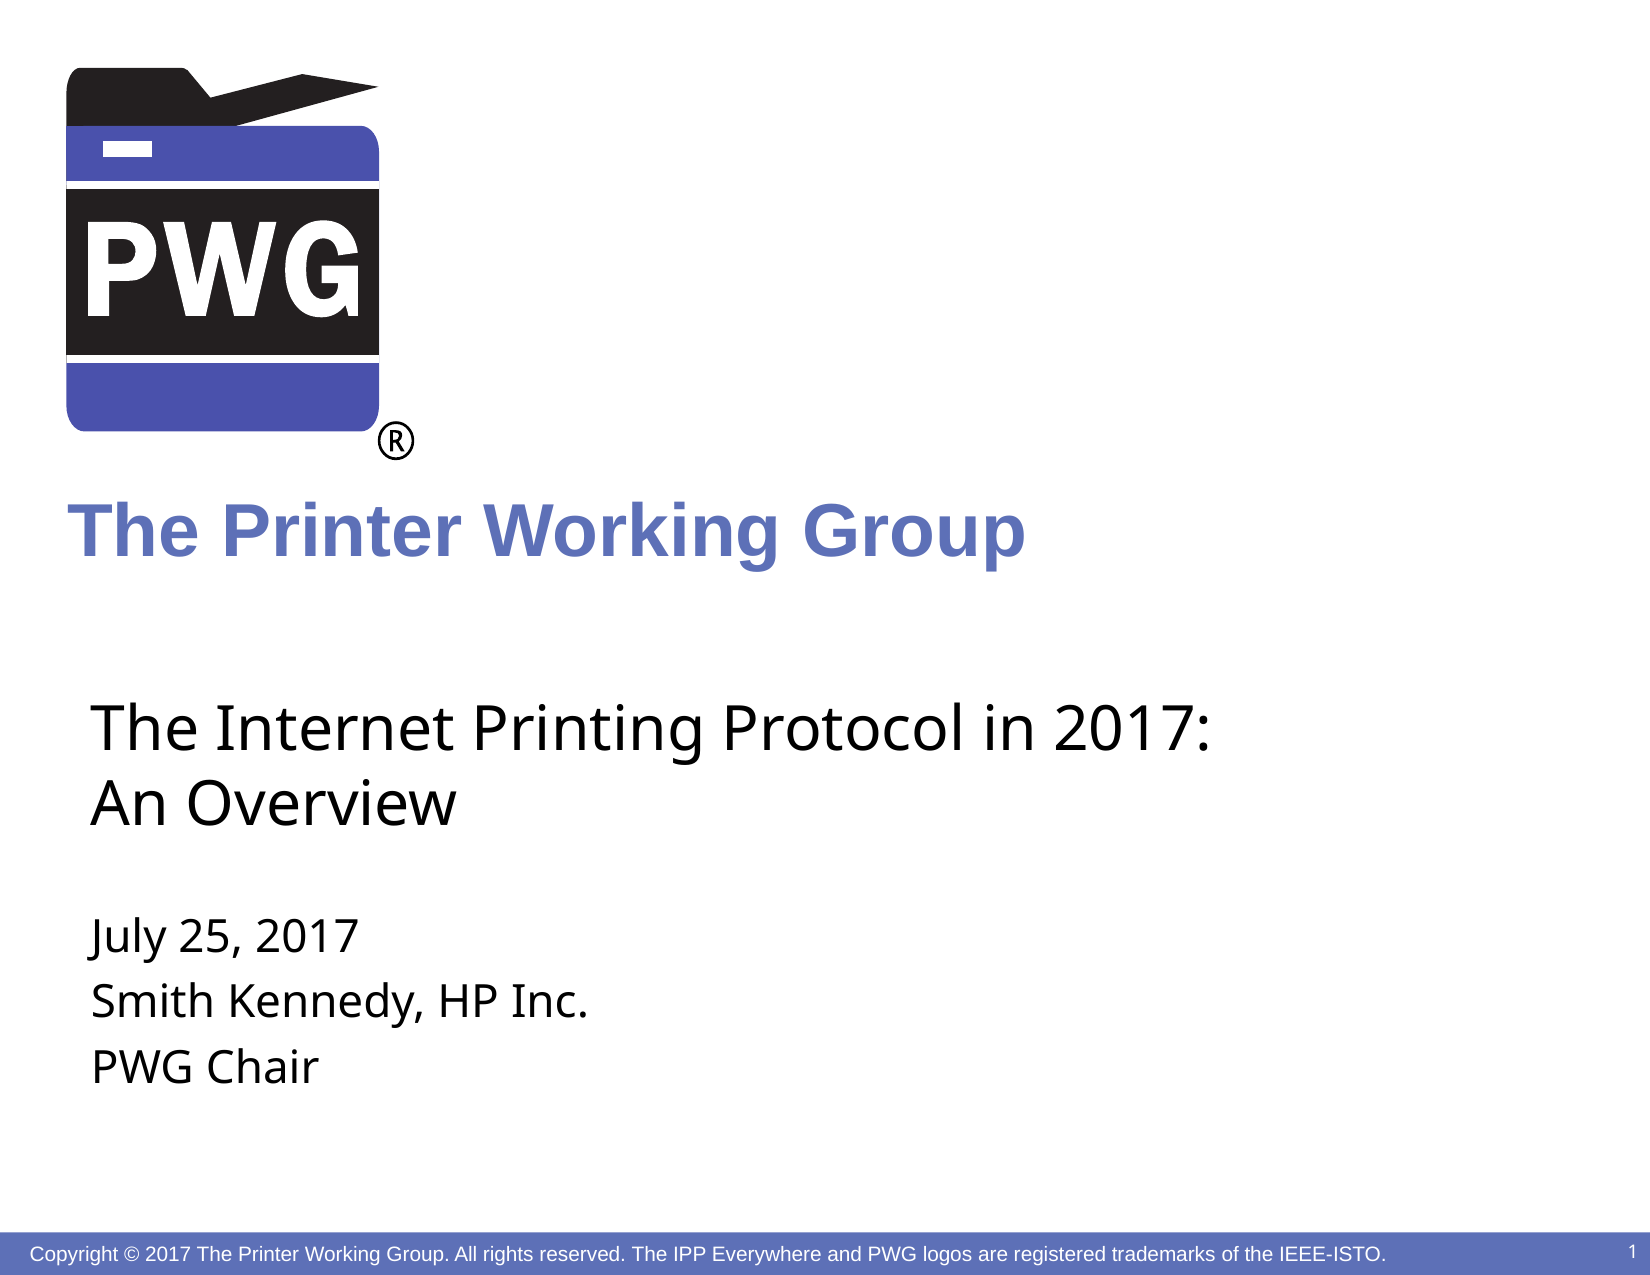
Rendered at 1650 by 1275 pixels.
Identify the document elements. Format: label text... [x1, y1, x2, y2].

subtitle July 25, 2017 Smith Kennedy, HP Inc. PWG Chair [82, 832, 1568, 1233]
title The Internet Printing Protocol in 2017: An Overview [82, 679, 1584, 799]
